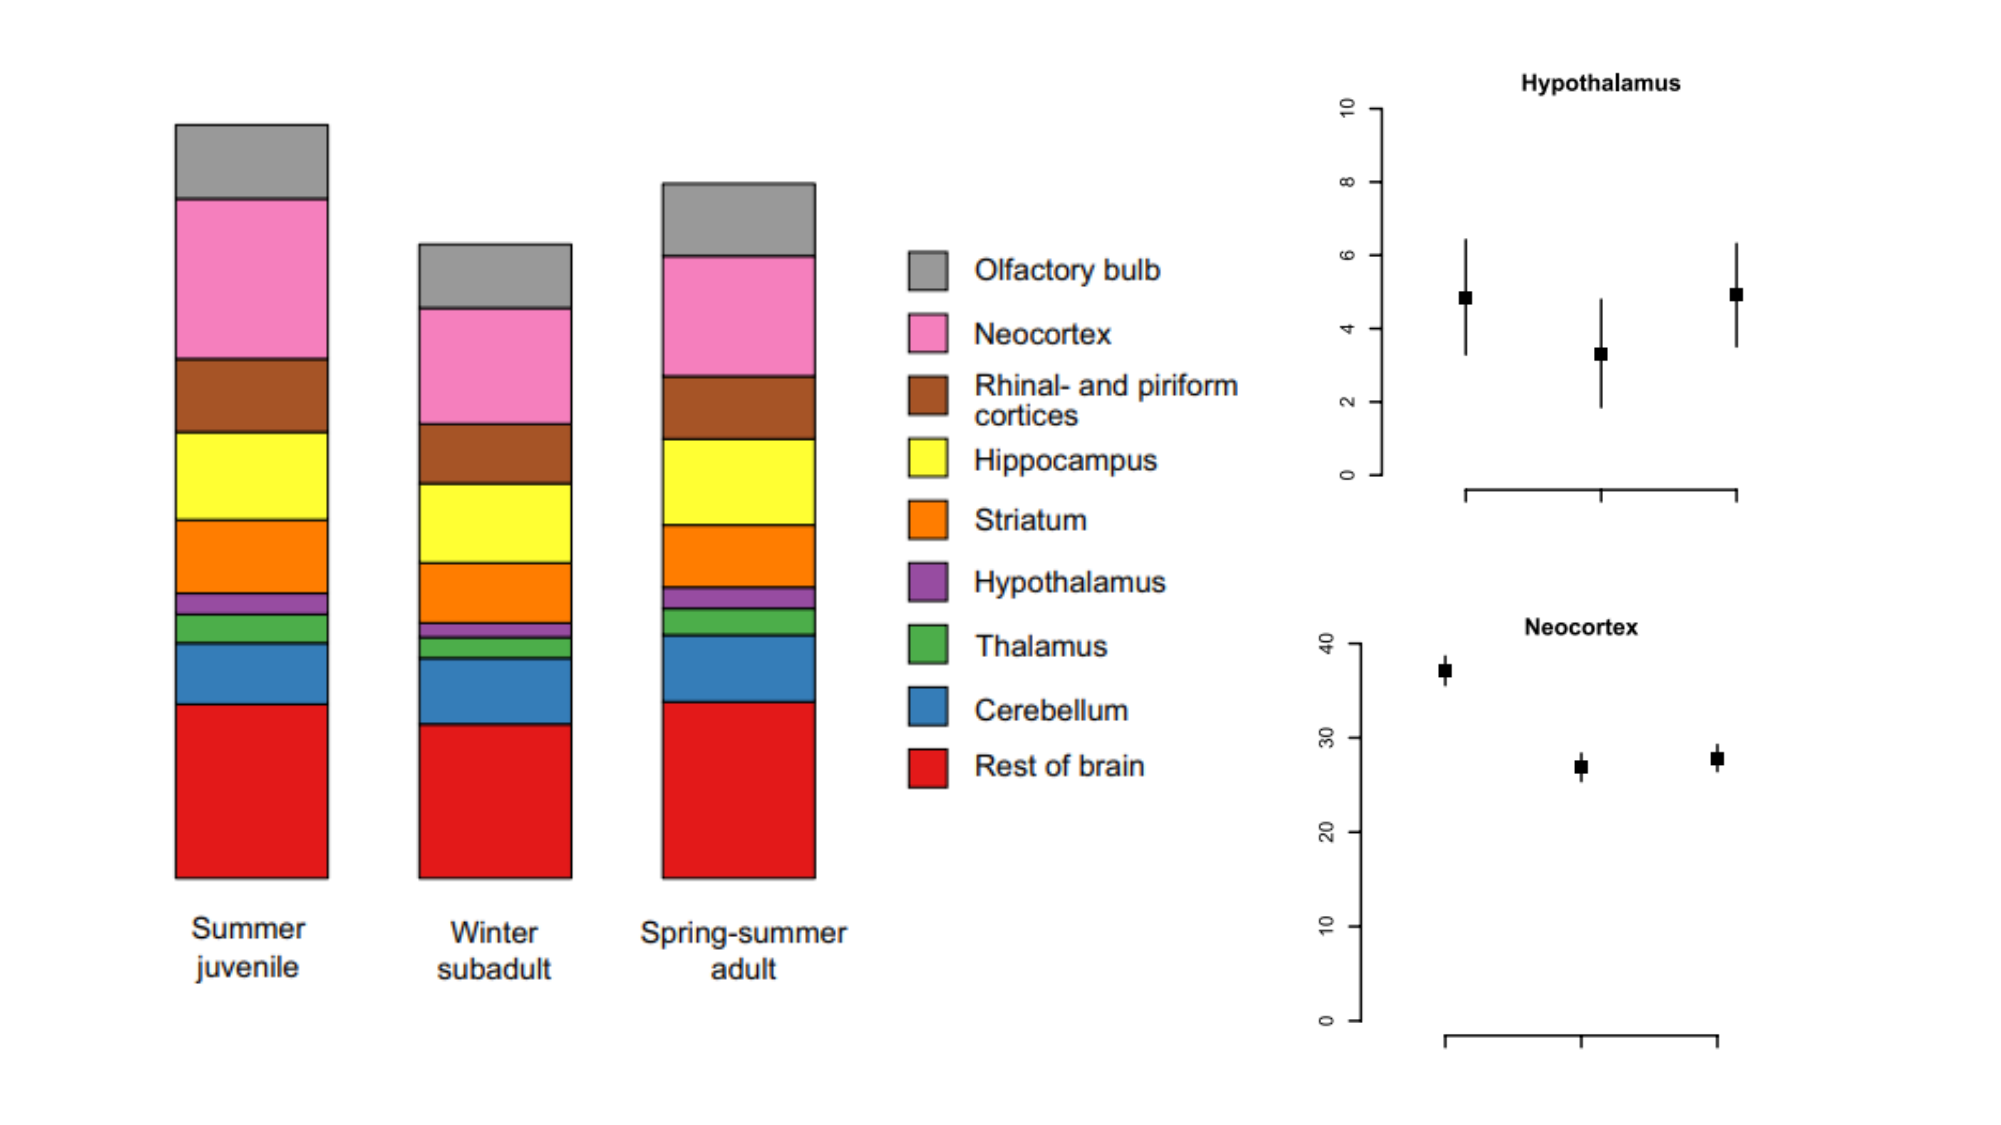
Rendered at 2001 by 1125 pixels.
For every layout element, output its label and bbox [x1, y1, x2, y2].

picture [155, 48, 1901, 1077]
